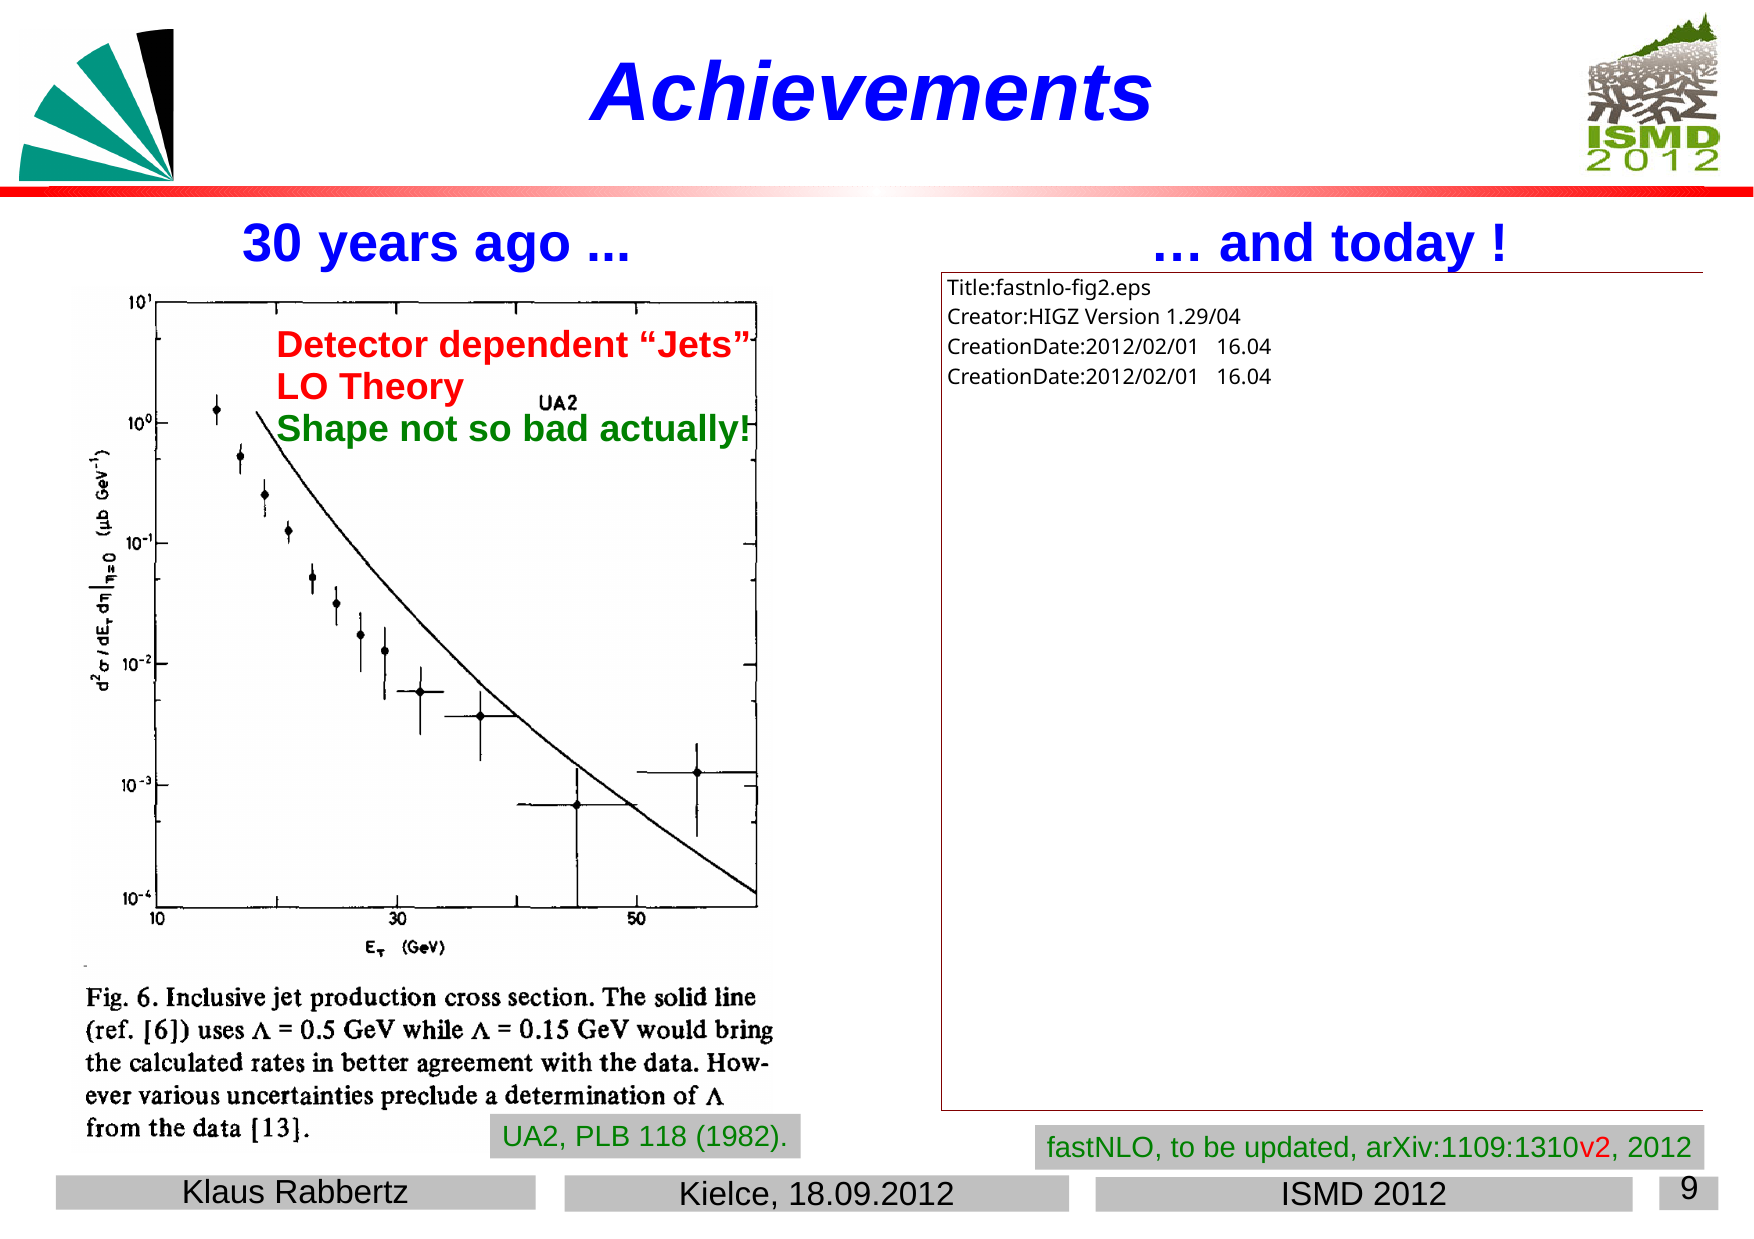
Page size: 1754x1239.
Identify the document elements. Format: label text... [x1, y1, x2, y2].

text_box UA2, PLB 118 (1982). [490, 1113, 801, 1159]
text_box Detector dependent “Jets” LO Theory Shape not so bad actually! [264, 317, 764, 456]
text_box … and today ! [1138, 206, 1521, 279]
picture [71, 286, 773, 1153]
text_box fastNLO, to be updated, arXiv:1109:1310v2, 2012 [1035, 1125, 1704, 1170]
title Achievements [220, 0, 1525, 184]
picture [19, 29, 174, 183]
picture [1579, 5, 1727, 177]
text_box 30 years ago ... [230, 206, 644, 279]
picture [940, 271, 1703, 1111]
